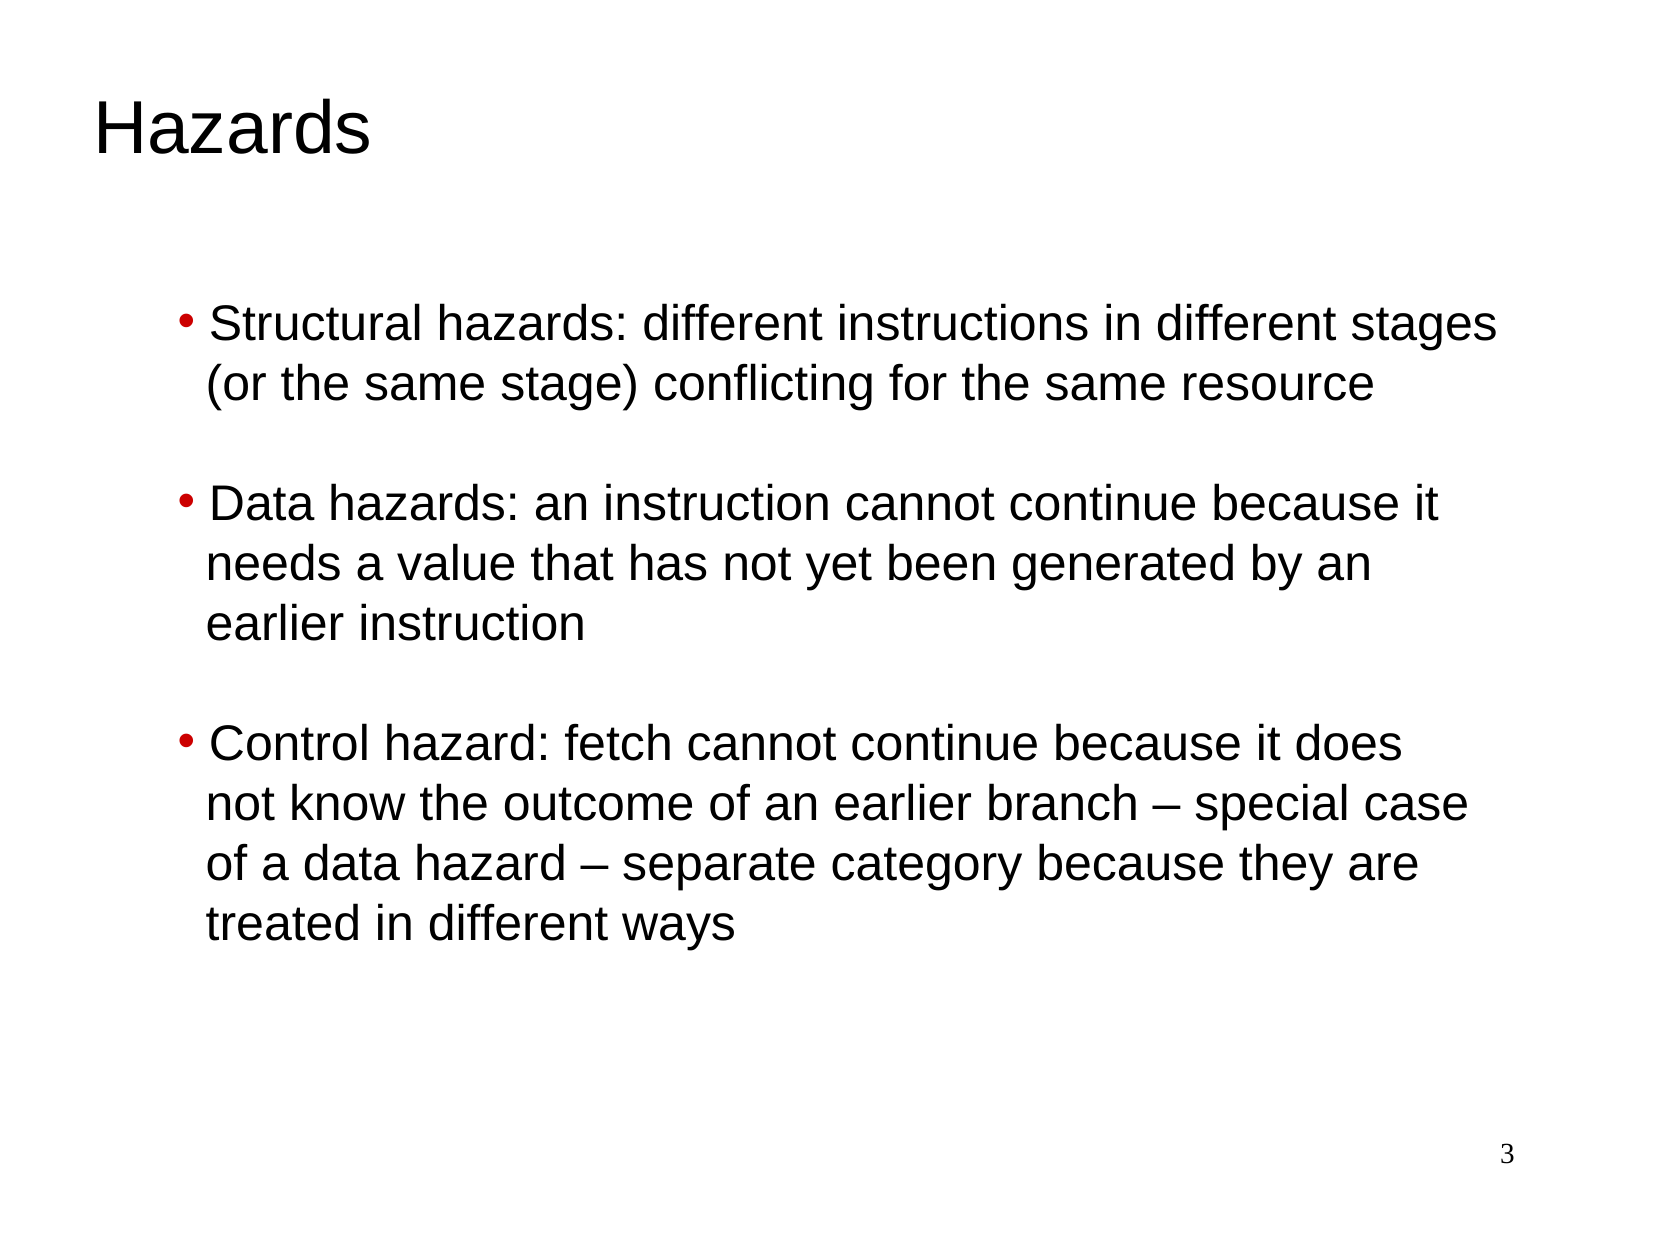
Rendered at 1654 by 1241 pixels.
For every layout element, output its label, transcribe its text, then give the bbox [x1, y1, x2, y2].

text_box <number> [1185, 1129, 1530, 1213]
text_box Hazards [78, 71, 388, 177]
text_box Structural hazards: different instructions in different stages (or the same stage) conflicting for the same resource Data hazards: an instruction cannot continue because it needs a value that has not yet been generated by an earlier instruction Control hazard: fetch cannot continue because it does not know the outcome of an earlier branch – special case of a data hazard – separate category because they are treated in different ways [162, 282, 1514, 959]
